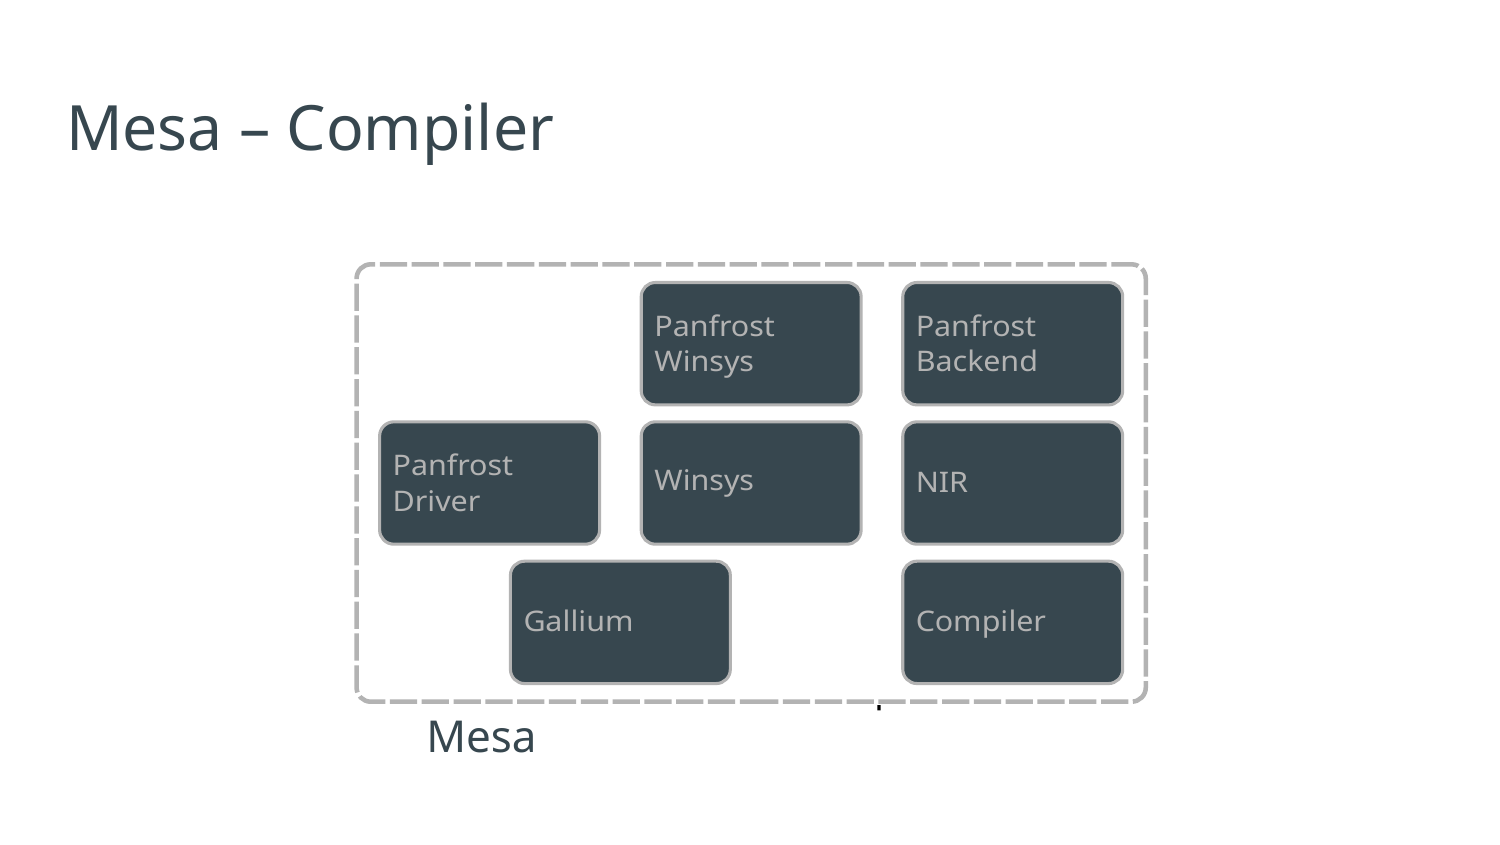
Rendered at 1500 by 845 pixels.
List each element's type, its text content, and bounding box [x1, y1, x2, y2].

title Mesa – Compiler [51, 72, 1449, 167]
picture [0, 199, 1500, 800]
